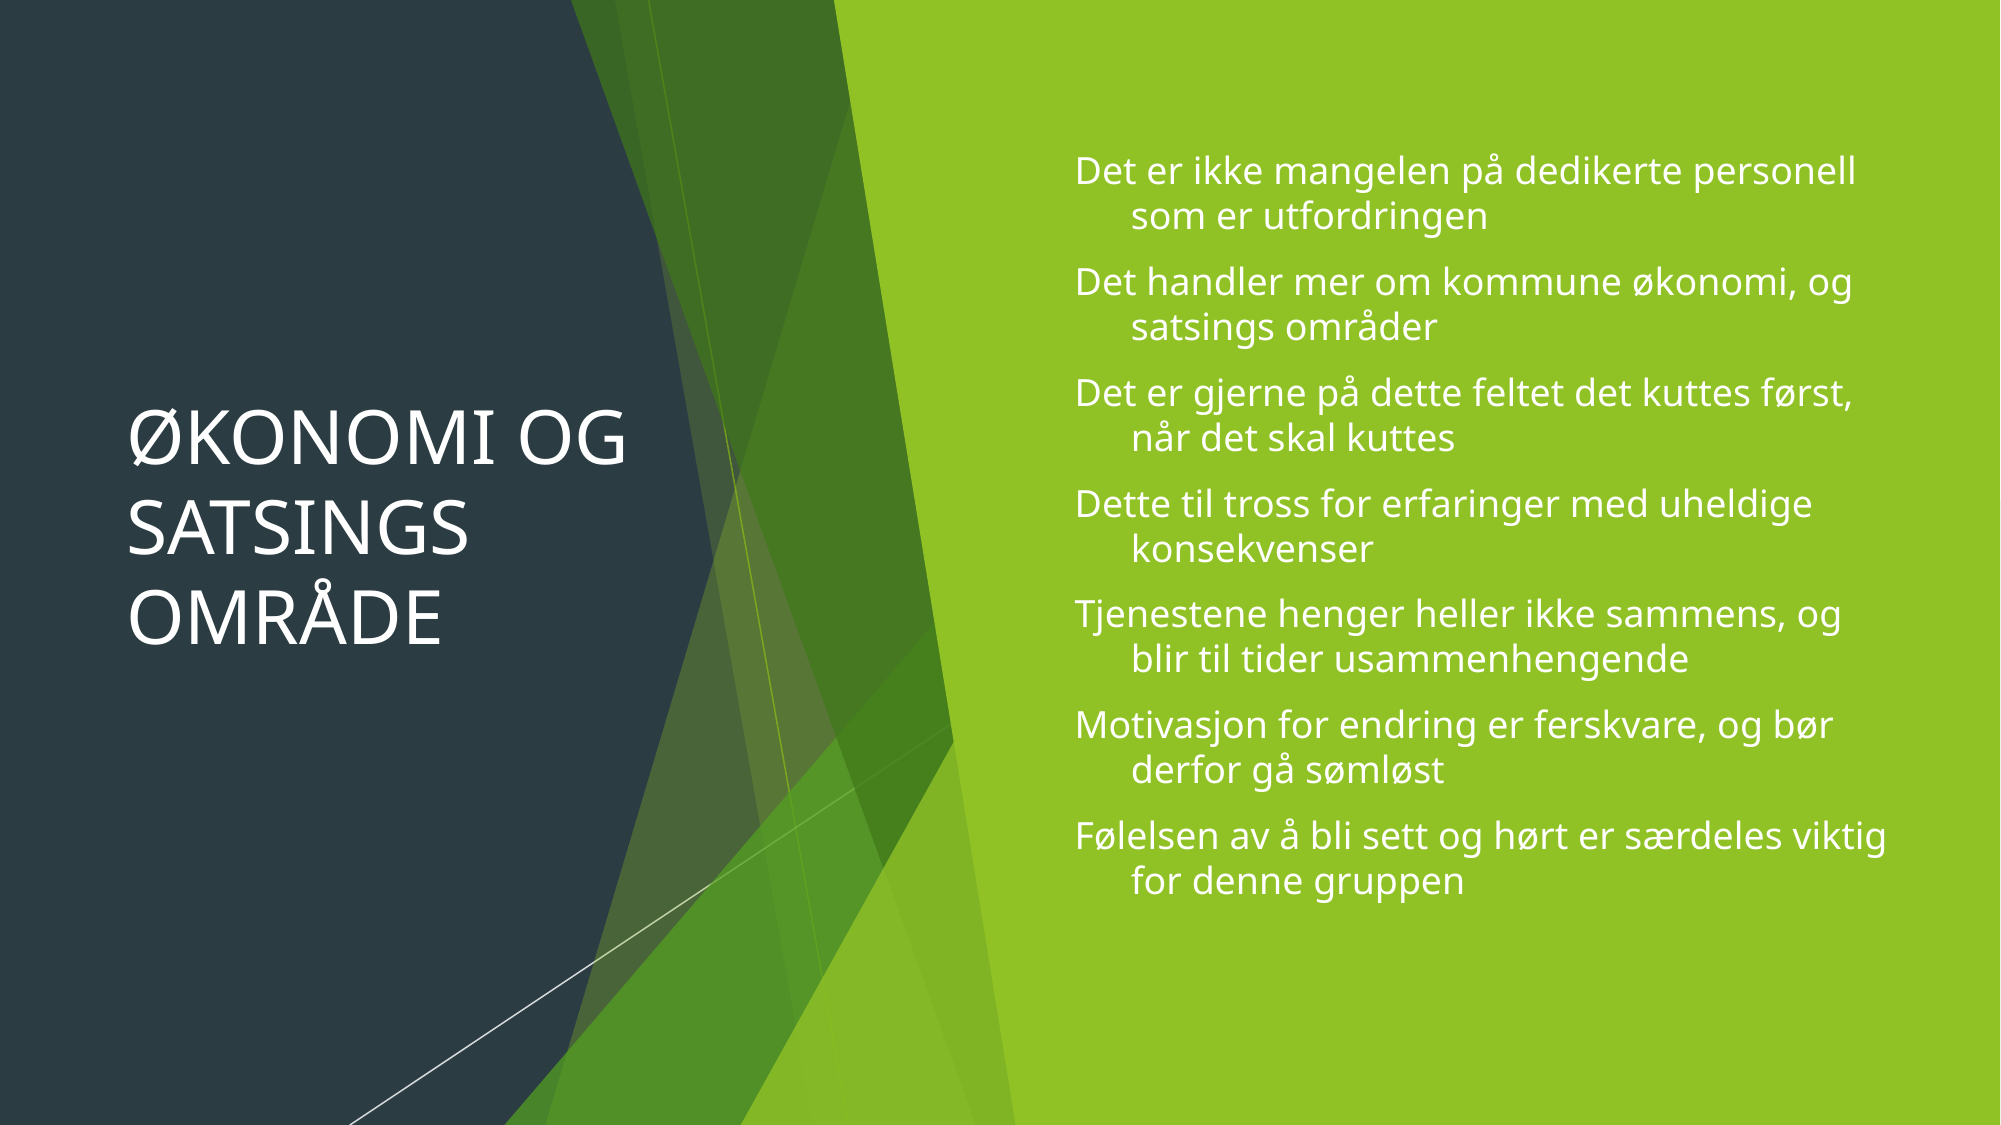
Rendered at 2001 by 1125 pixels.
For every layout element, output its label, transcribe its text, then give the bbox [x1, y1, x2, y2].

title ØKONOMI OG SATSINGS OMRÅDE [111, 99, 742, 950]
list Det er ikke mangelen på dedikerte personell som er utfordringen Det handler mer om kommune økonomi, og satsings områder Det er gjerne på dette feltet det kuttes først, når det skal kuttes Dette til tross for erfaringer med uheldige konsekvenser Tjenestene henger heller ikke sammens, og blir til tider usammenhengende Motivasjon for endring er ferskvare, og bør derfor gå sømløst Følelsen av å bli sett og hørt er særdeles viktig for denne gruppen [1003, 99, 1908, 950]
text_box [0, 0, 2000, 1125]
